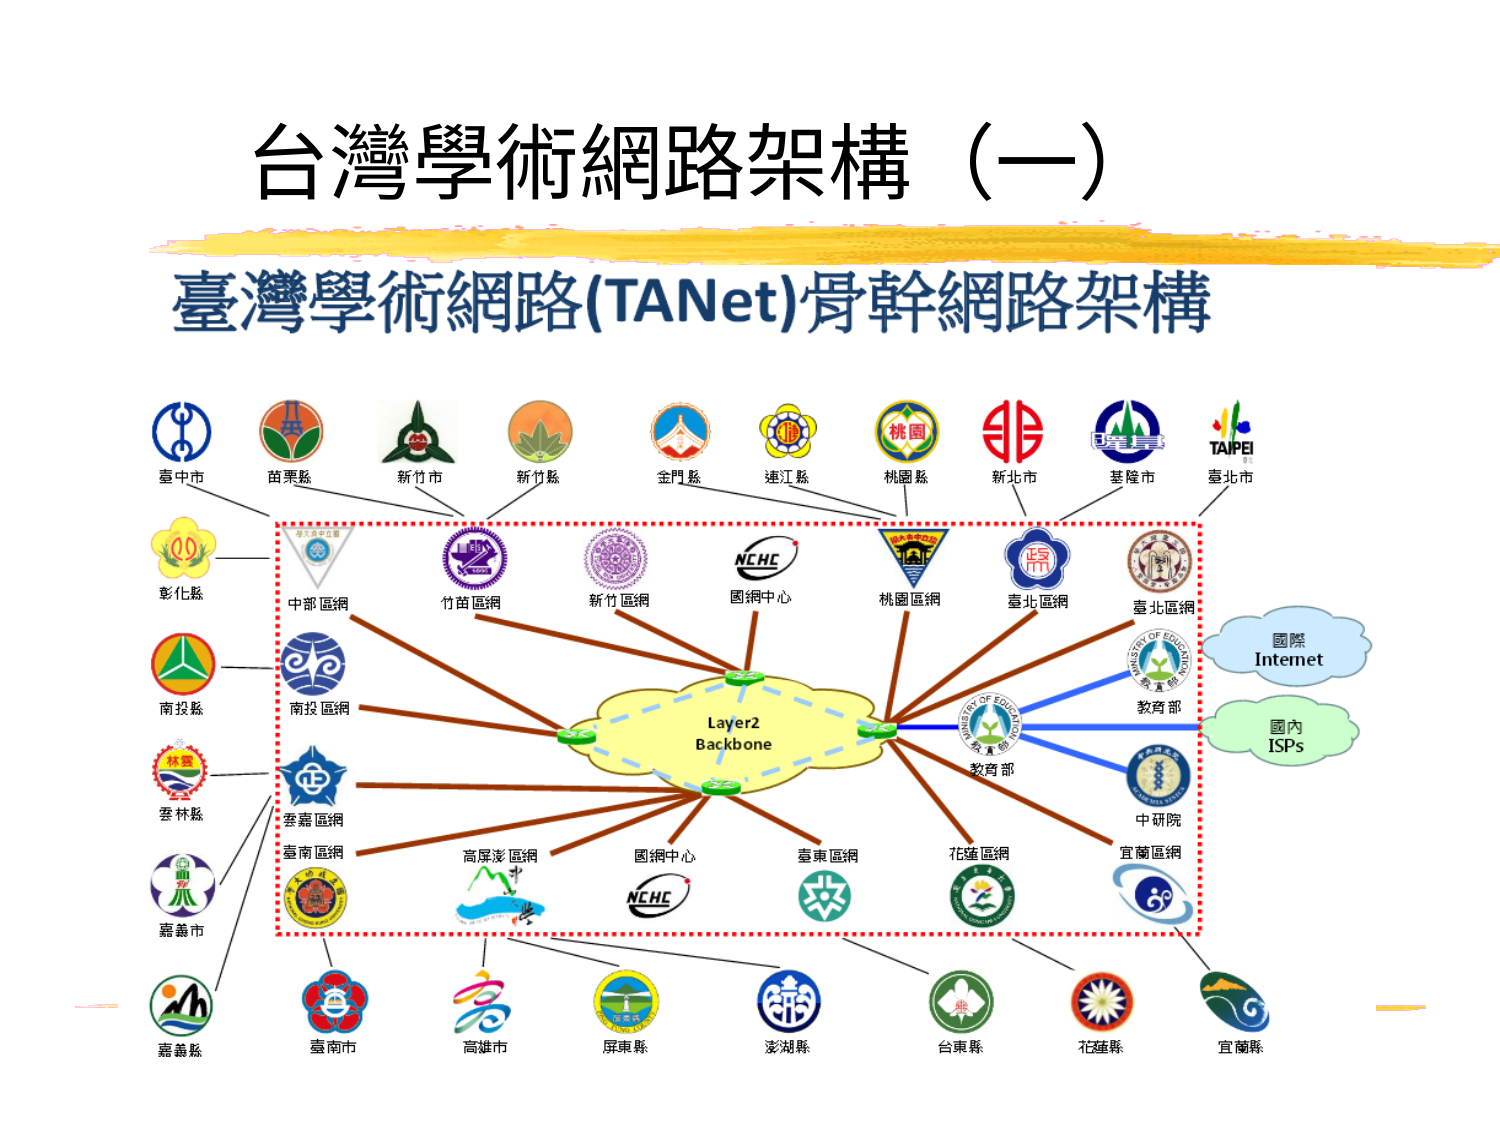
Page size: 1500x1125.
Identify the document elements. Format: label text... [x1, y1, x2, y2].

title 台灣學術網路架構（一） [66, 22, 1342, 225]
picture [75, 215, 1500, 1069]
